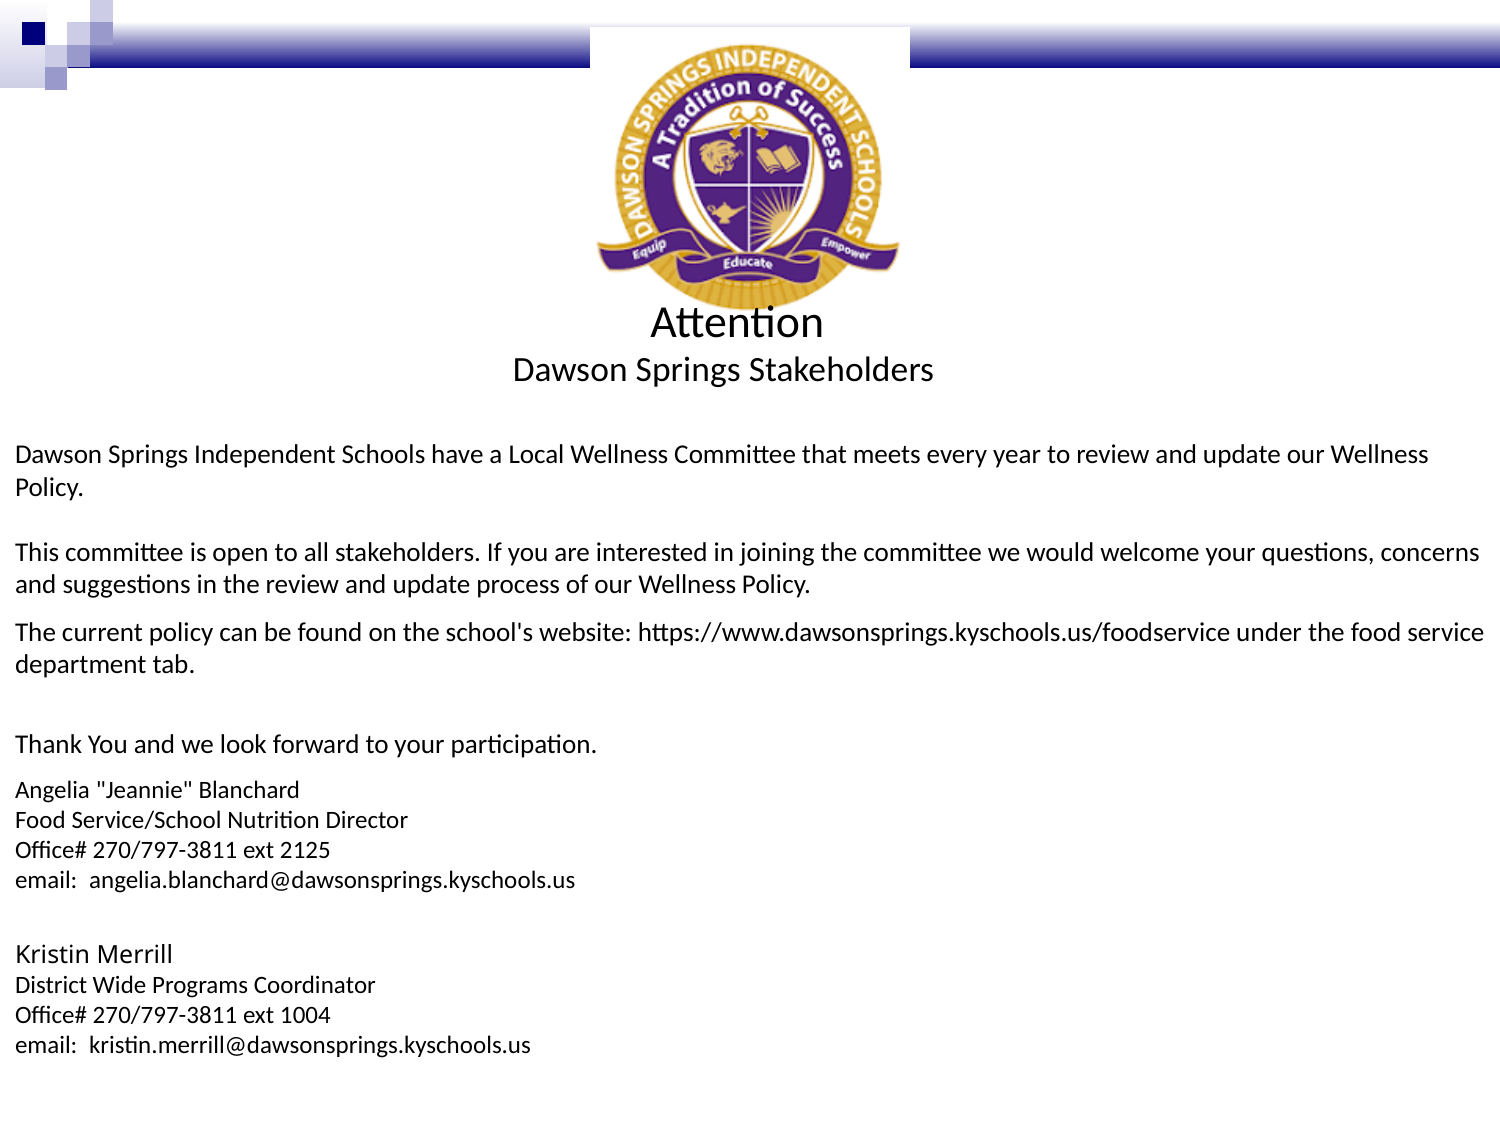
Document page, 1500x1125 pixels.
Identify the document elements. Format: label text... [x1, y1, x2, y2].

text_box Attention Dawson Springs Stakeholders Dawson Springs Independent Schools have a Local Wellness Committee that meets every year to review and update our Wellness Policy. This committee is open to all stakeholders. If you are interested in joining the committee we would welcome your questions, concerns and suggestions in the review and update process of our Wellness Policy. The current policy can be found on the school's website: https://www.dawsonsprings.kyschools.us/foodservice under the food service department tab. Thank You and we look forward to your participation. Angelia "Jeannie" Blanchard Food Service/School Nutrition Director Office# 270/797-3811 ext 2125 email: angelia.blanchard@dawsonsprings.kyschools.us Kristin Merrill District Wide Programs Coordinator Office# 270/797-3811 ext 1004 email: kristin.merrill@dawsonsprings.kyschools.us [0, 284, 1500, 1066]
picture [590, 27, 910, 284]
